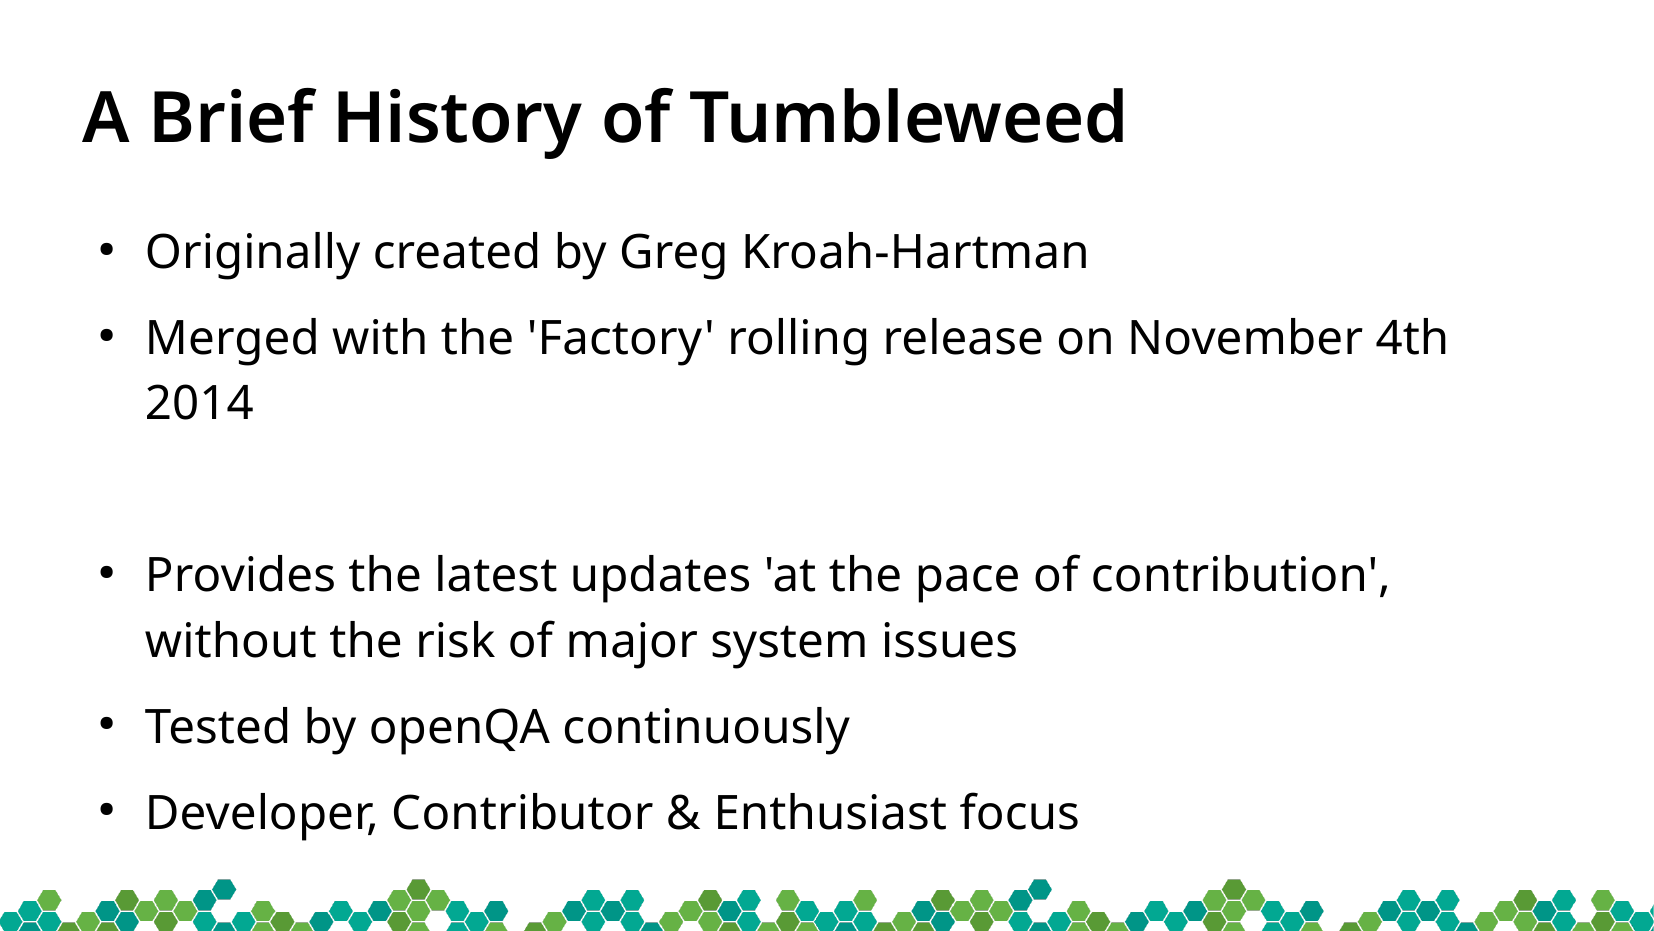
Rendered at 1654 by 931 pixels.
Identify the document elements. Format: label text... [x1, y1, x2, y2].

picture [0, 871, 1654, 931]
title A Brief History of Tumbleweed [82, 37, 1571, 193]
list Originally created by Greg Kroah-Hartman Merged with the 'Factory' rolling release on November 4th 2014 Provides the latest updates 'at the pace of contribution', without the risk of major system issues Tested by openQA continuously Developer, Contributor & Enthusiast focus [82, 217, 1571, 844]
